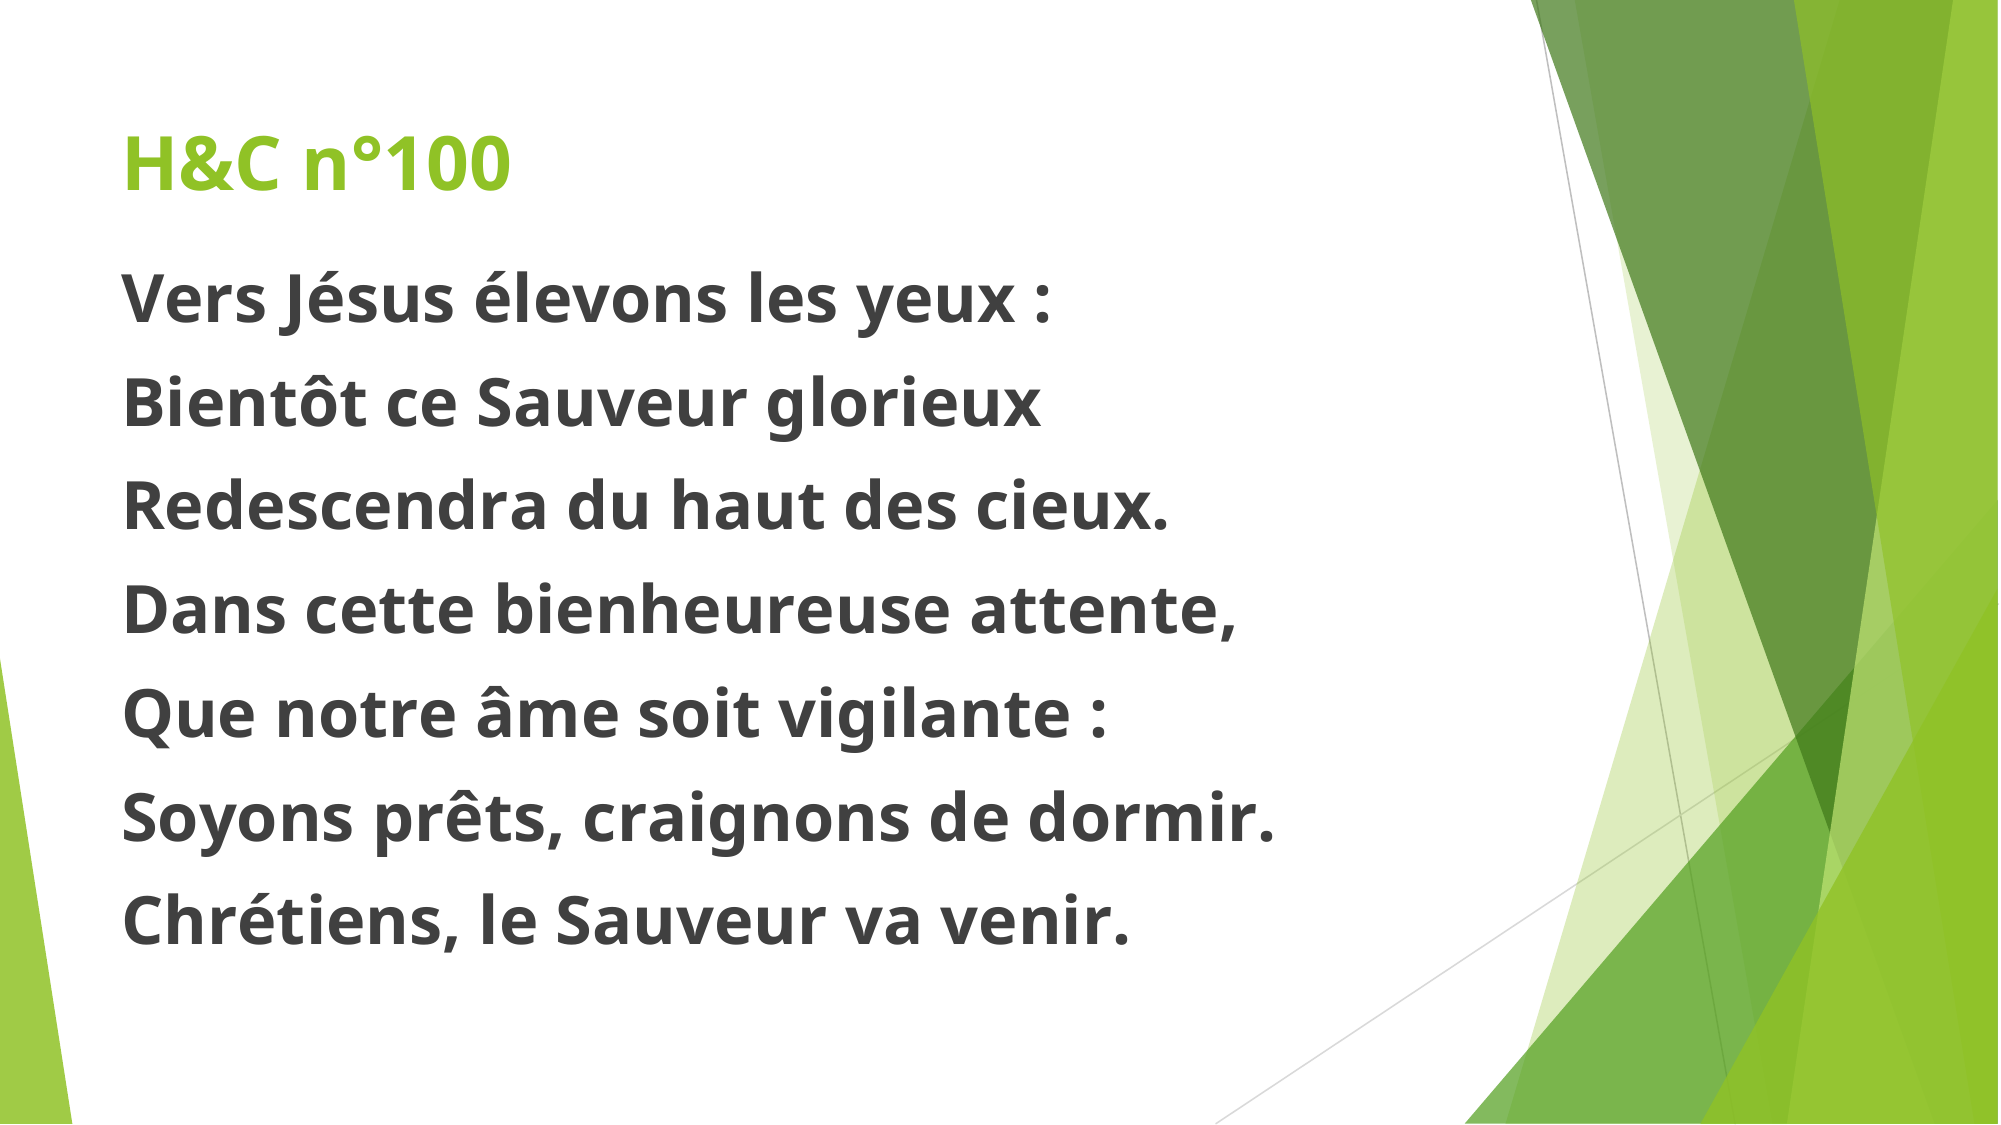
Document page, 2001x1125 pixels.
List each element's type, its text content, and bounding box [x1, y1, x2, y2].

text_box H&C n°100 [106, 107, 579, 213]
text_box Vers Jésus élevons les yeux : Bientôt ce Sauveur glorieux Redescendra du haut des cieux. Dans cette bienheureuse attente, Que notre âme soit vigilante : Soyons prêts, craignons de dormir. Chrétiens, le Sauveur va venir. [106, 236, 1973, 1075]
